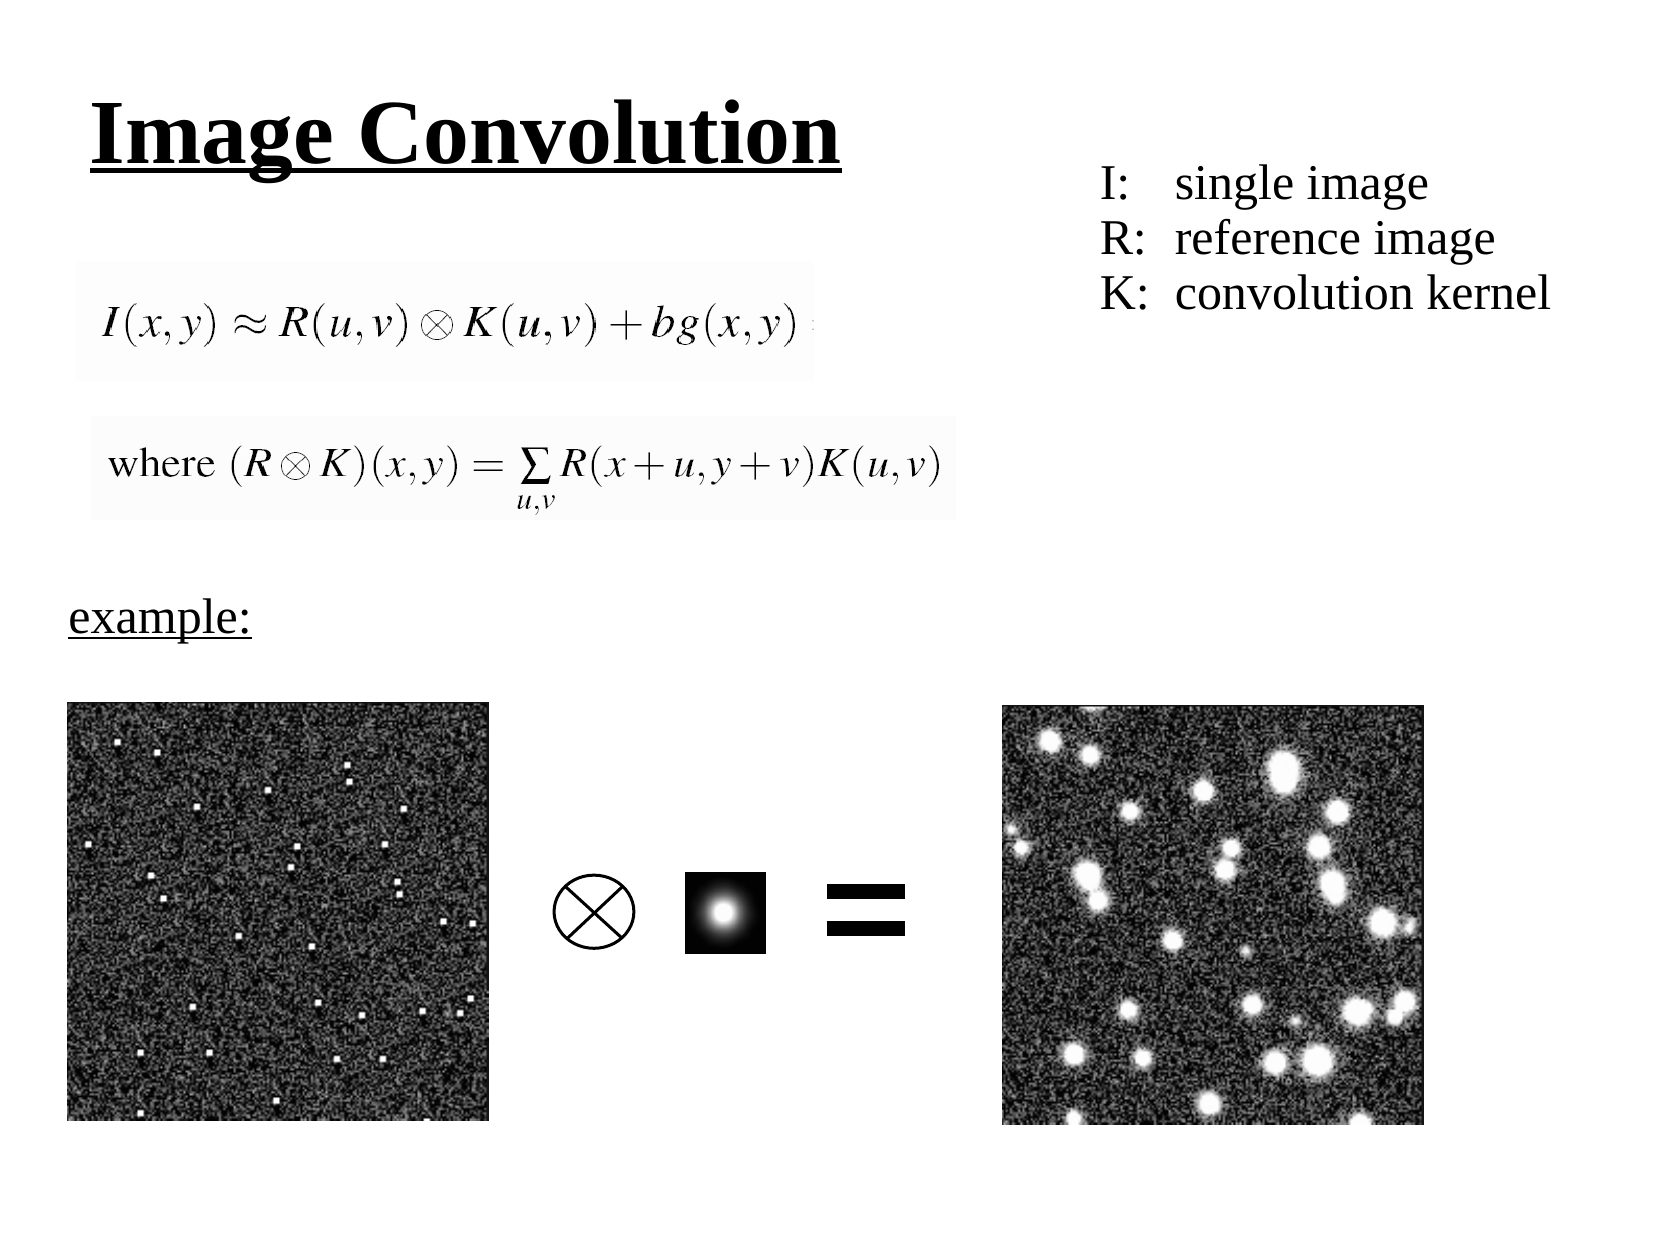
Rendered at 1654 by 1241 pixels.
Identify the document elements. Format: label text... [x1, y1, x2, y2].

picture [1002, 705, 1424, 1125]
picture [67, 702, 489, 1122]
picture [91, 416, 956, 520]
text_box Image Convolution [89, 81, 843, 184]
text_box I: single image R: reference image K: convolution kernel [1099, 154, 1552, 321]
picture [685, 872, 766, 954]
text_box example: [68, 589, 252, 645]
picture [75, 261, 814, 382]
text_box [568, 916, 620, 949]
text_box [554, 875, 634, 939]
